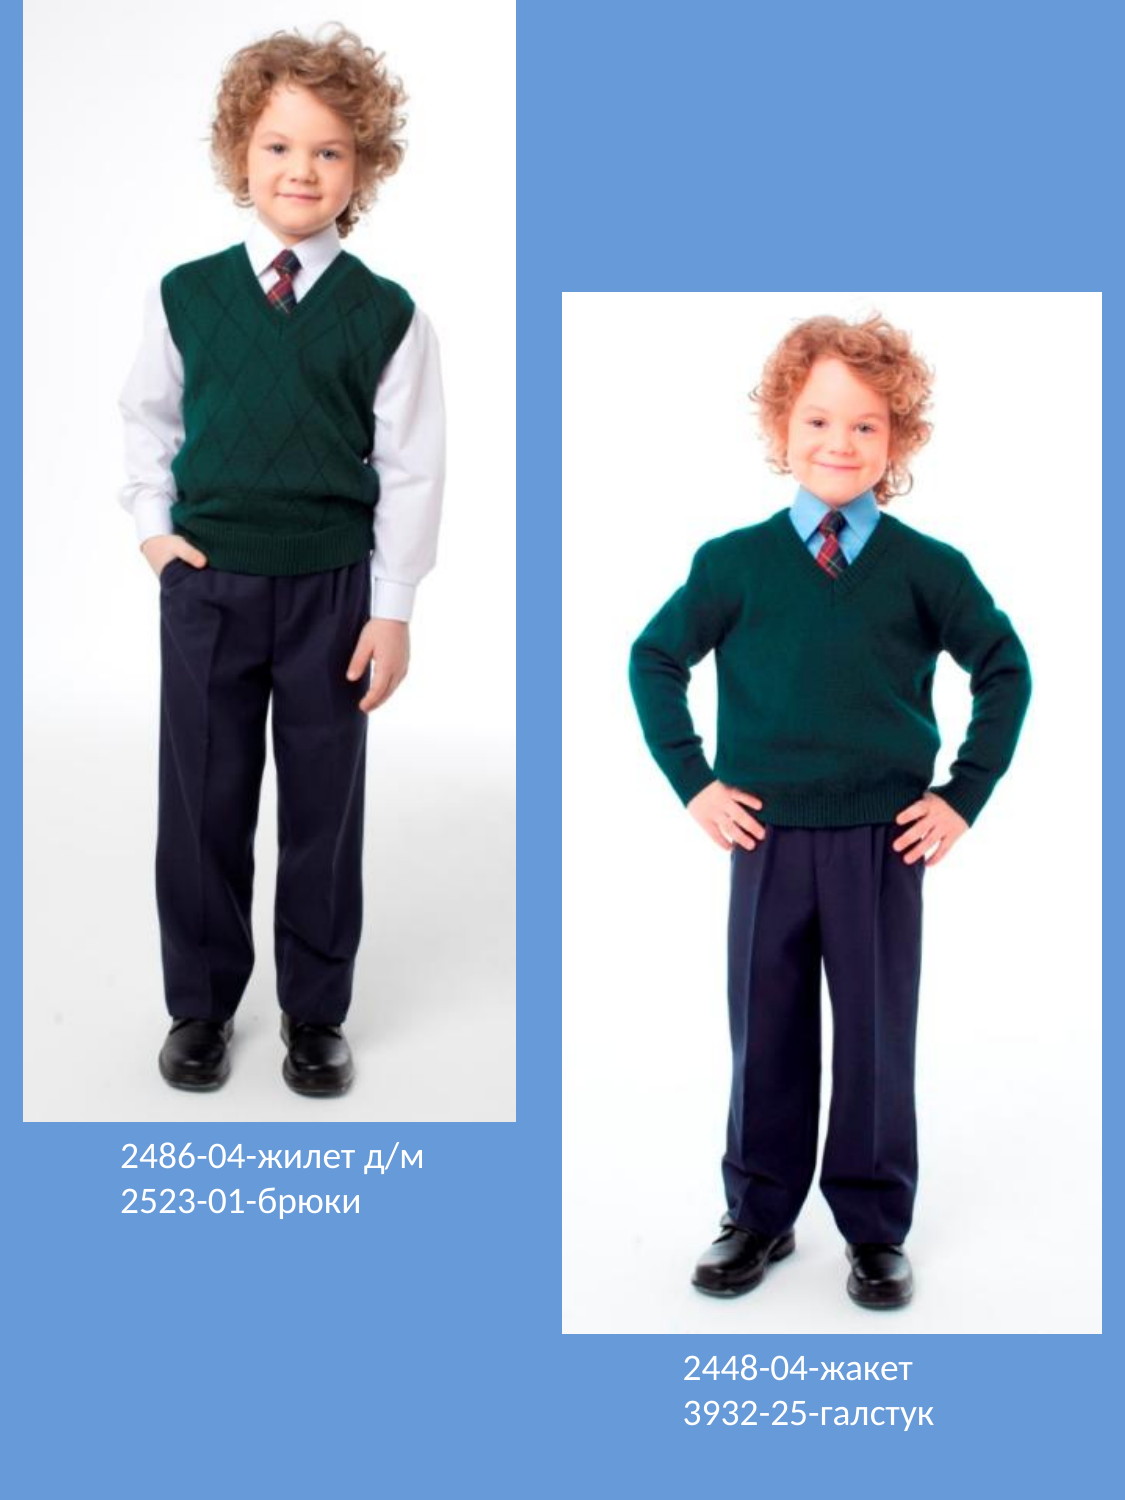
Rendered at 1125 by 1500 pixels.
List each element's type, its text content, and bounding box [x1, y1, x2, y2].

picture [562, 292, 1102, 1334]
picture [23, 0, 516, 1123]
text_box 2448-04-жакет 3932-25-галстук [667, 1277, 1020, 1454]
text_box 2486-04-жилет д/м 2523-01-брюки [105, 1042, 457, 1219]
